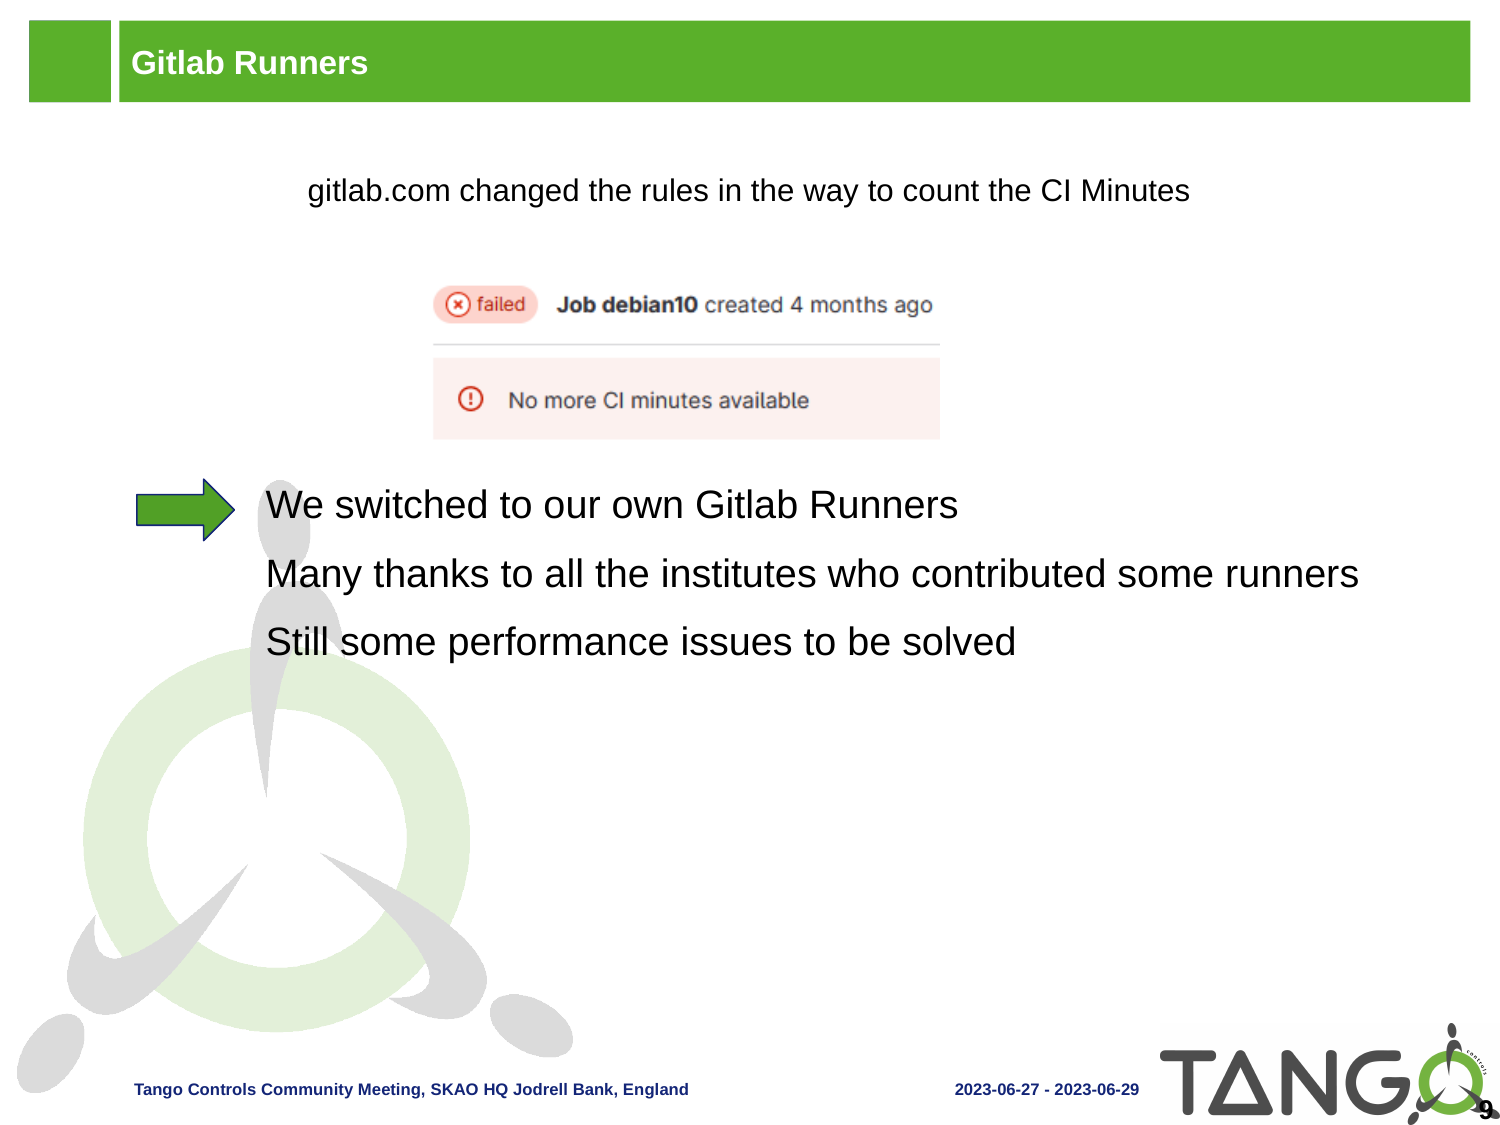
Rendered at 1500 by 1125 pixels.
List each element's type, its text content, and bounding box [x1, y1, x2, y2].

slide_number <number> [1403, 1038, 1494, 1125]
text_box gitlab.com changed the rules in the way to count the CI Minutes [202, 154, 1298, 223]
title Gitlab Runners [119, 20, 1471, 103]
text_box [136, 479, 235, 541]
picture [17, 480, 573, 1093]
picture [421, 275, 940, 468]
picture [468, 1085, 475, 1093]
picture [1160, 1023, 1500, 1125]
list We switched to our own Gitlab Runners Many thanks to all the institutes who contributed some runners Still some performance issues to be solved [265, 479, 1380, 672]
picture [498, 1085, 505, 1093]
